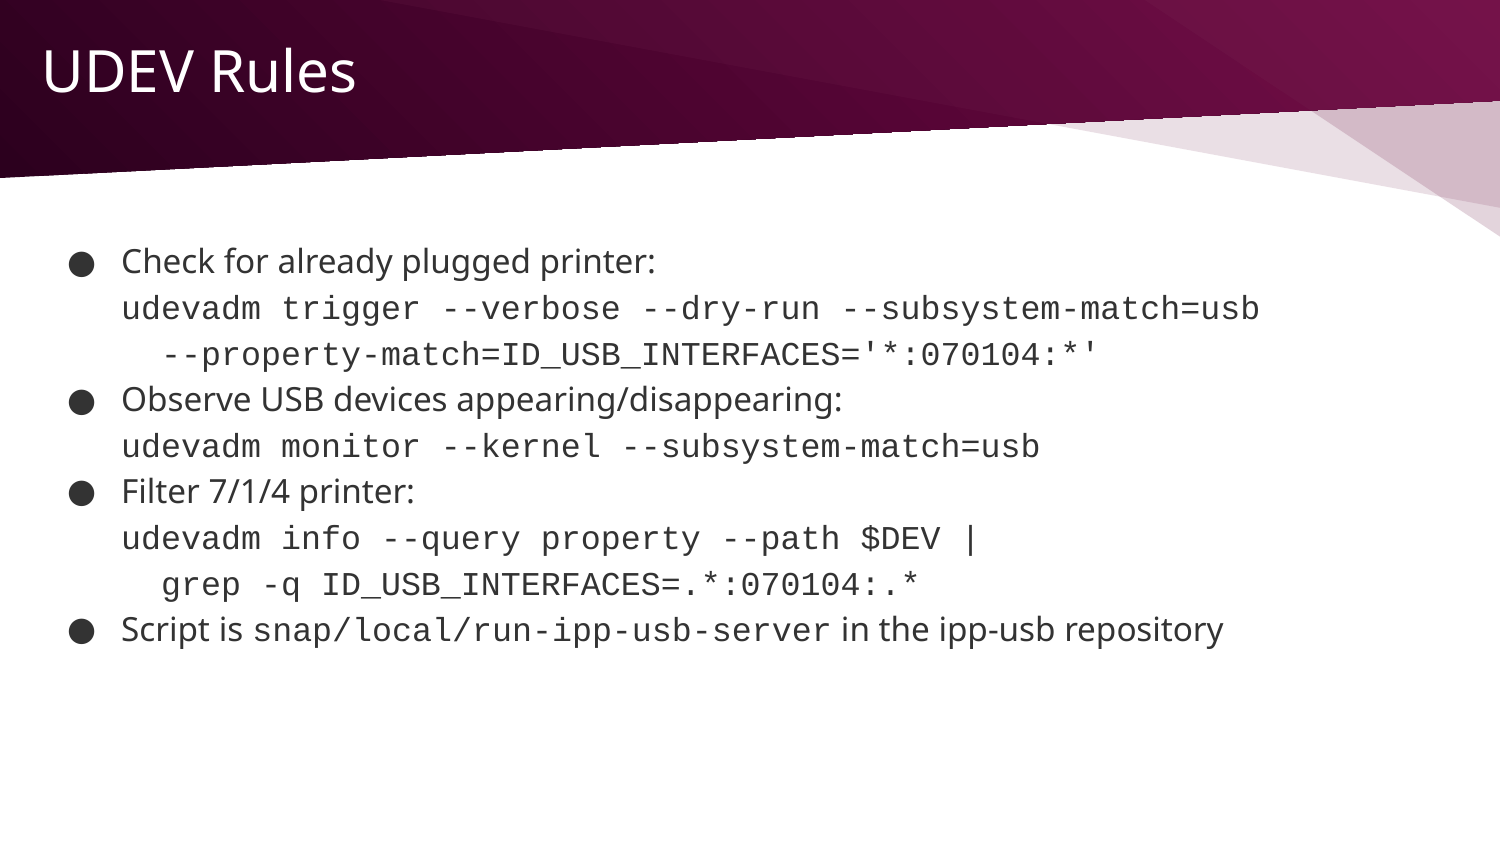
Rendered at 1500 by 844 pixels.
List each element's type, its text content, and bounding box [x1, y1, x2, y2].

title UDEV Rules [41, 5, 1336, 134]
list Check for already plugged printer: udevadm trigger --verbose --dry-run --subsystem-match=usb --property-match=ID_USB_INTERFACES='*:070104:*' Observe USB devices appearing/disappearing: udevadm monitor --kernel --subsystem-match=usb Filter 7/1/4 printer: udevadm info --query property --path $DEV | grep -q ID_USB_INTERFACES=.*:070104:.* Script is snap/local/run-ipp-usb-server in the ipp-usb repository [35, 229, 1324, 789]
